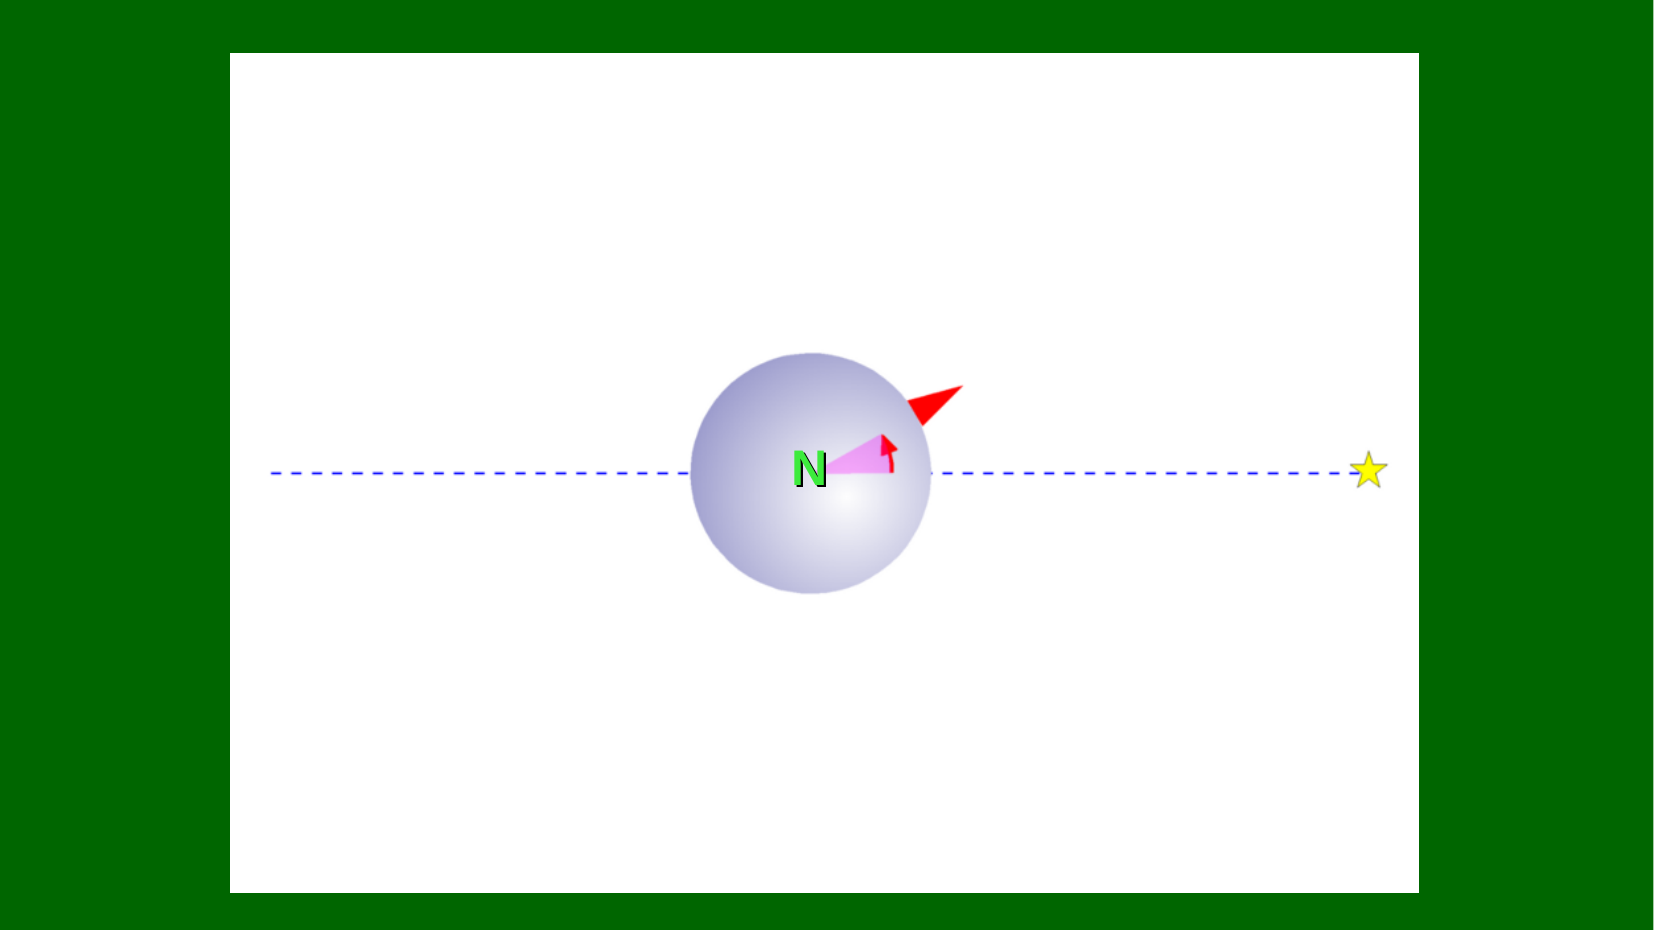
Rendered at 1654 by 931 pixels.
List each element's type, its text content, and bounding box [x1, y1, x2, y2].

picture [230, 53, 1419, 893]
text_box N [776, 433, 843, 504]
